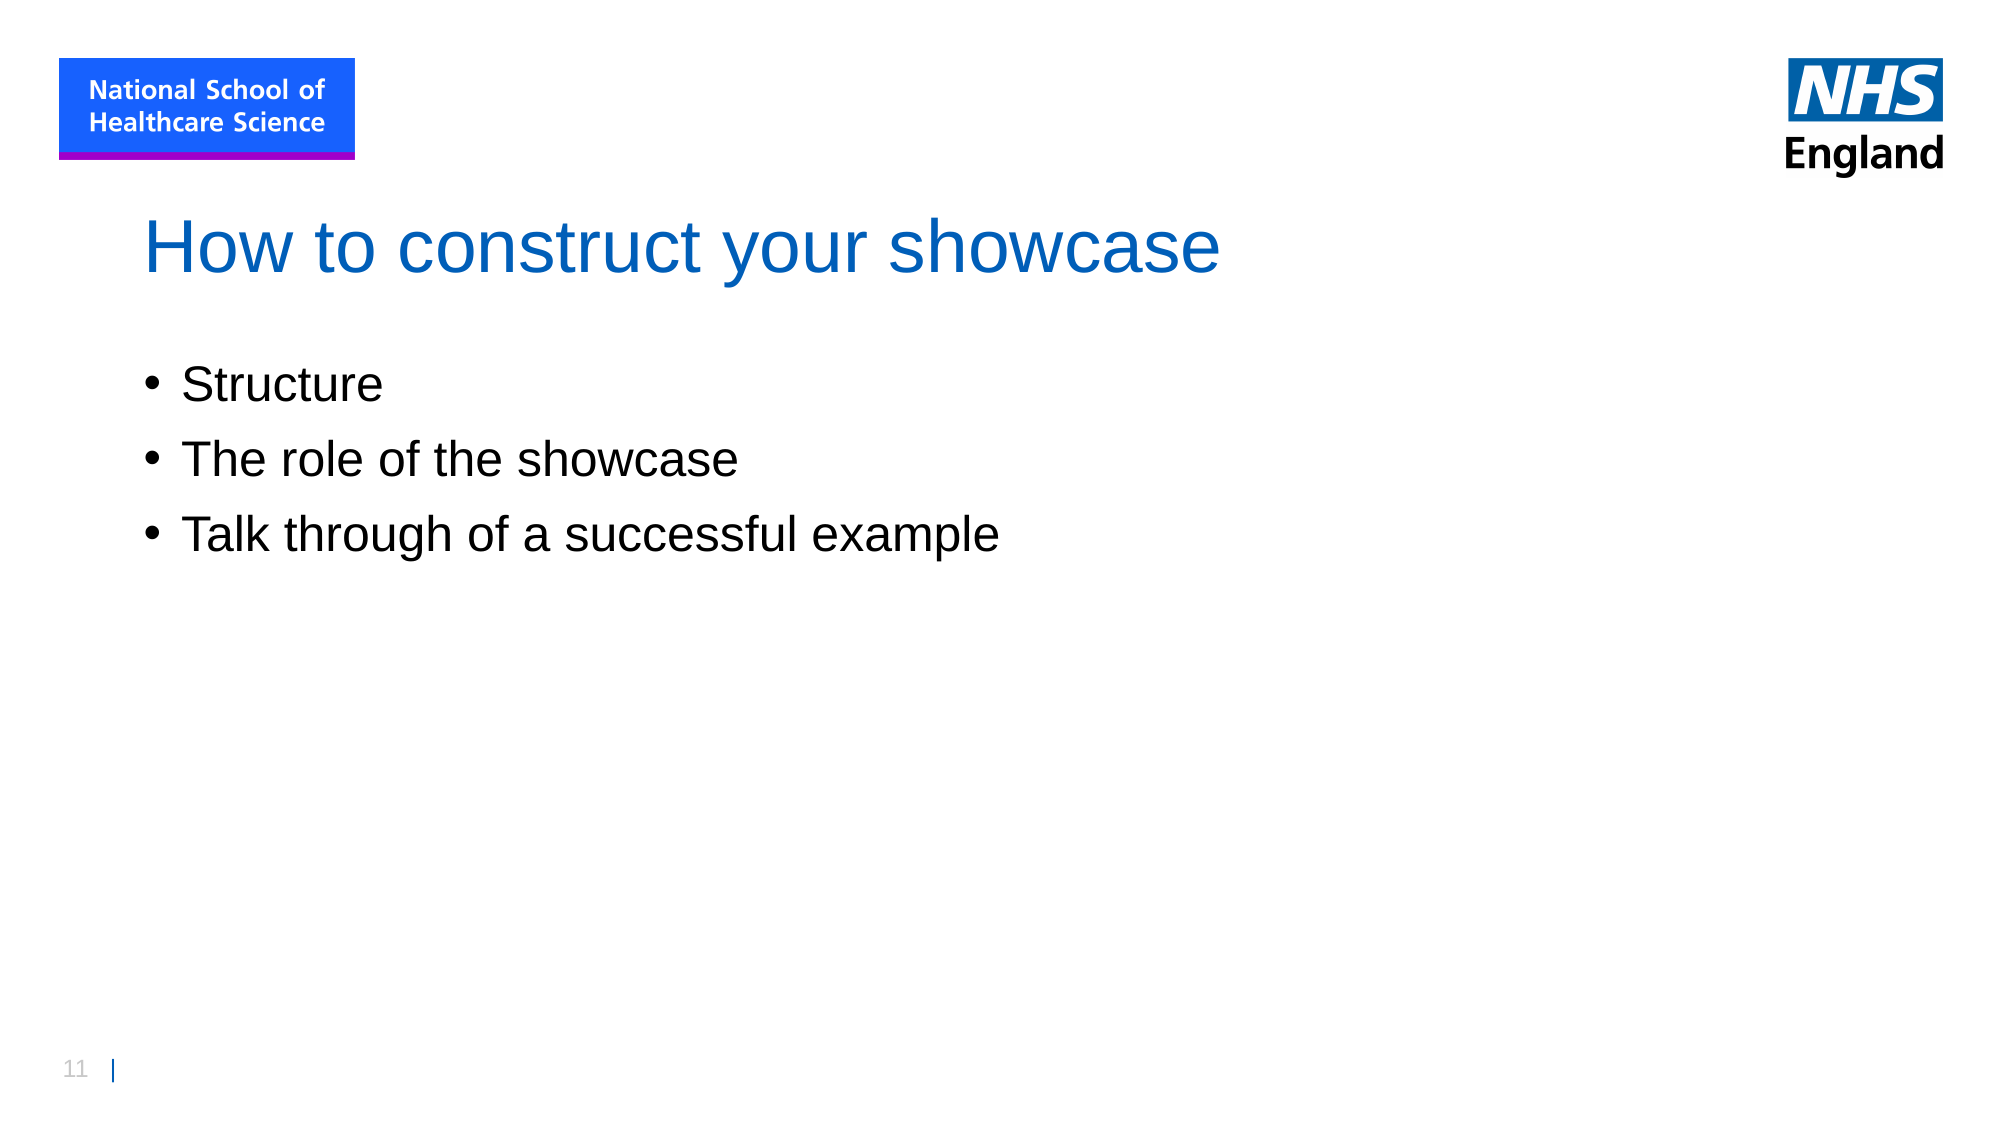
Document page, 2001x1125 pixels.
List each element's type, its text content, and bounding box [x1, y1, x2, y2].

list Structure The role of the showcase Talk through of a successful example [128, 351, 1875, 996]
title How to construct your showcase [128, 198, 1875, 299]
